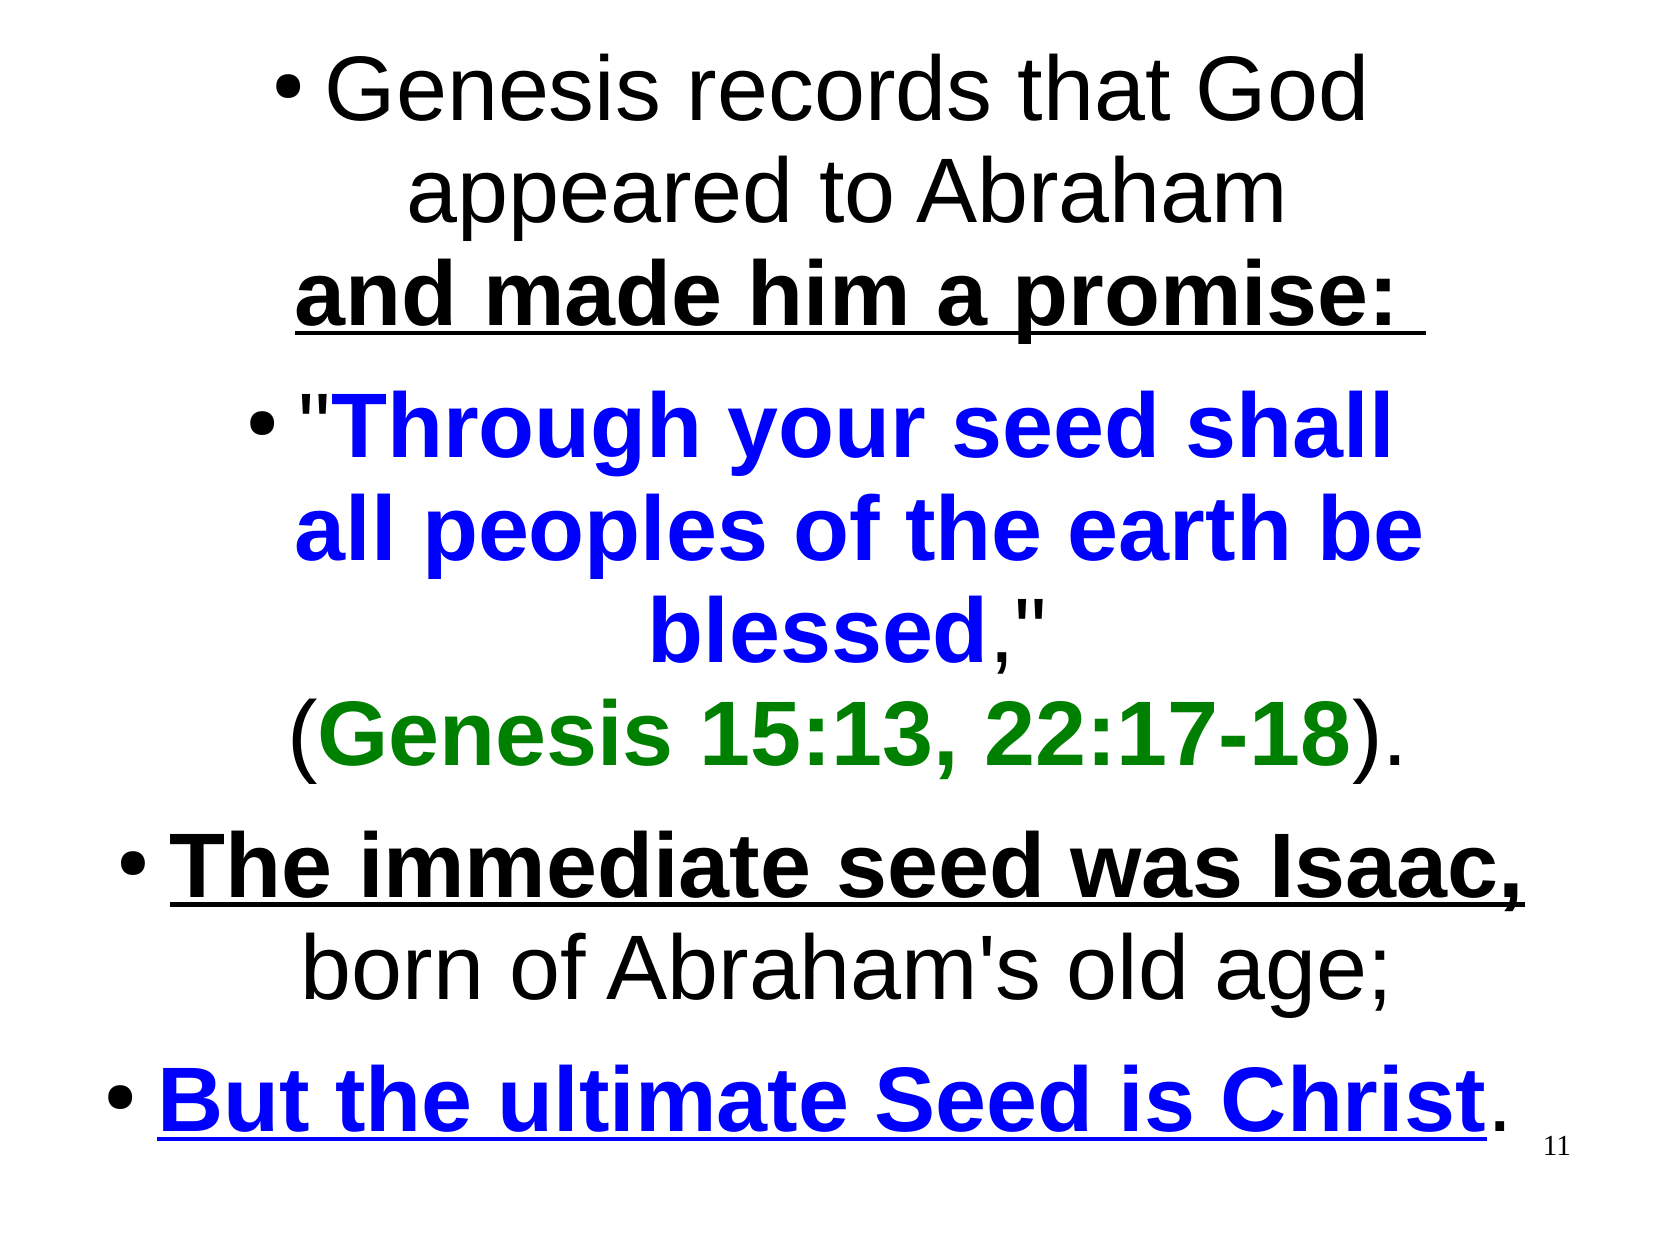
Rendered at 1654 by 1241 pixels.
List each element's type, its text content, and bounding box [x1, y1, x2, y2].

list Genesis records that God appeared to Abraham and made him a promise: "Through your seed shall all peoples of the earth be blessed," (Genesis 15:13, 22:17-18). The immediate seed was Isaac, born of Abraham's old age; But the ultimate Seed is Christ. [37, 37, 1613, 1238]
